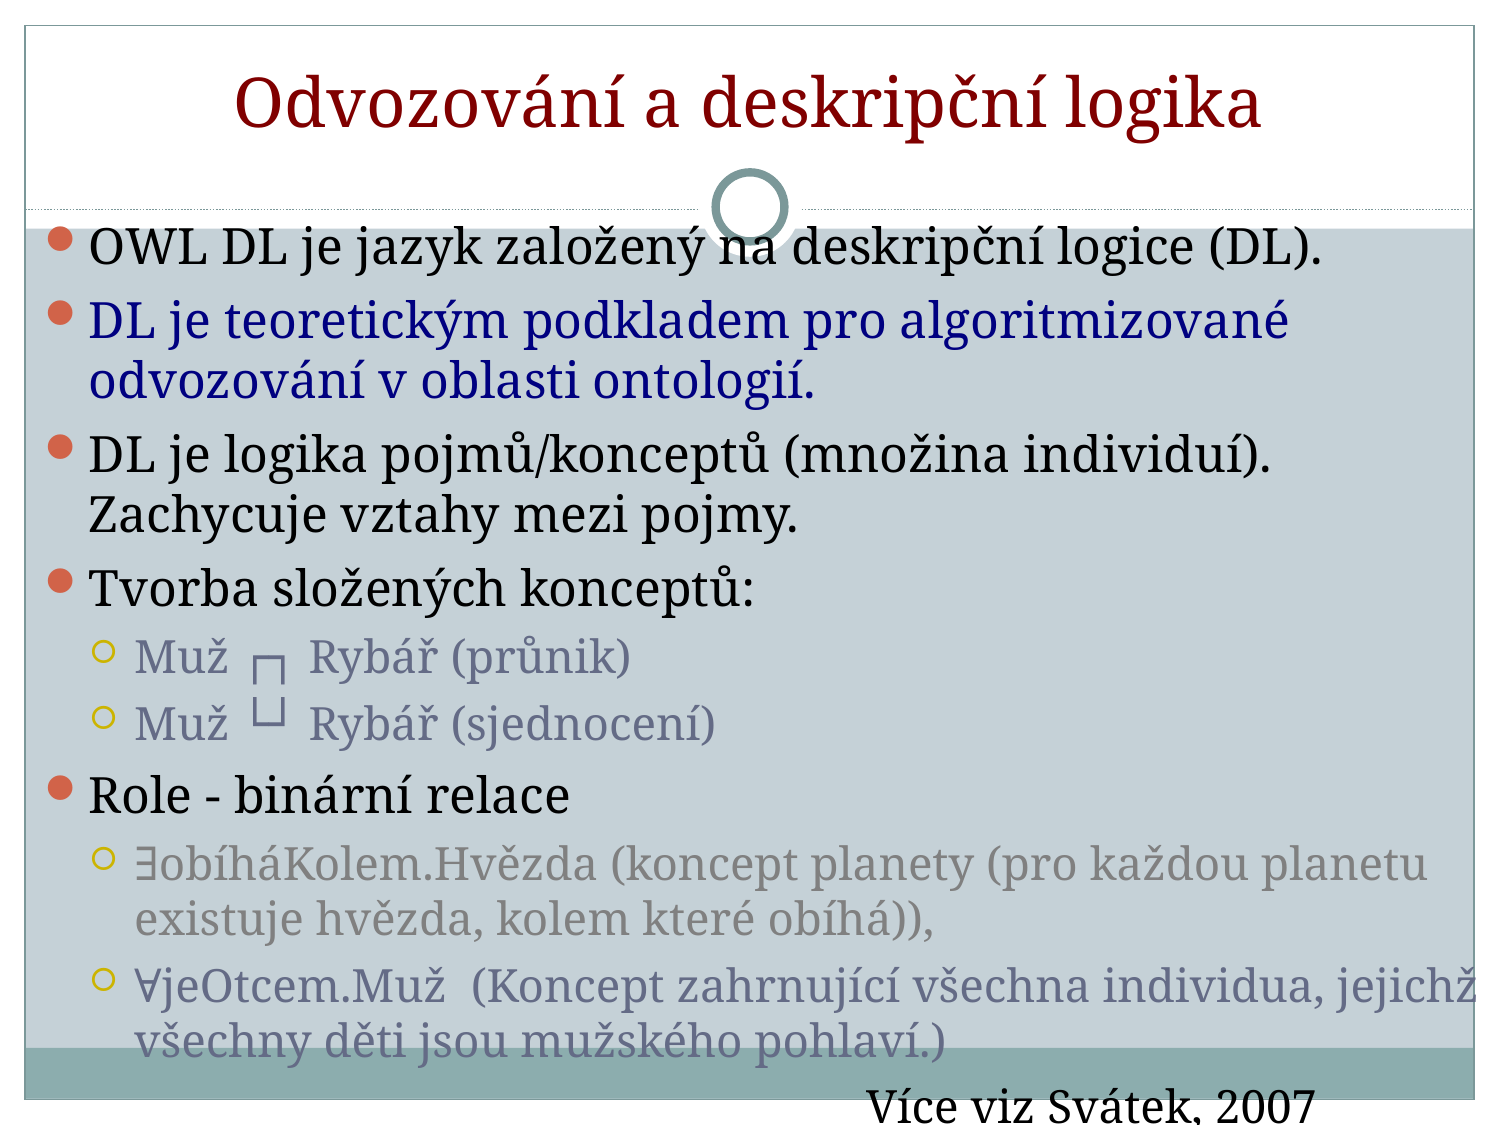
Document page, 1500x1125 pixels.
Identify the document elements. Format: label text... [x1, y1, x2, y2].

list OWL DL je jazyk založený na deskripční logice (DL). DL je teoretickým podkladem pro algoritmizované odvozování v oblasti ontologií. DL je logika pojmů/konceptů (množina individuí). Zachycuje vztahy mezi pojmy. Tvorba složených konceptů: Muž ┌┐ Rybář (průnik) Muž └┘ Rybář (sjednocení) Role - binární relace ∃obíháKolem.Hvězda (koncept planety (pro každou planetu existuje hvězda, kolem které obíhá)), ∀jeOtcem.Muž (Koncept zahrnující všechna individua, jejichž všechny děti jsou mužského pohlaví.) Více viz Svátek, 2007 [29, 206, 1500, 1125]
title Odvozování a deskripční logika [49, 37, 1450, 163]
